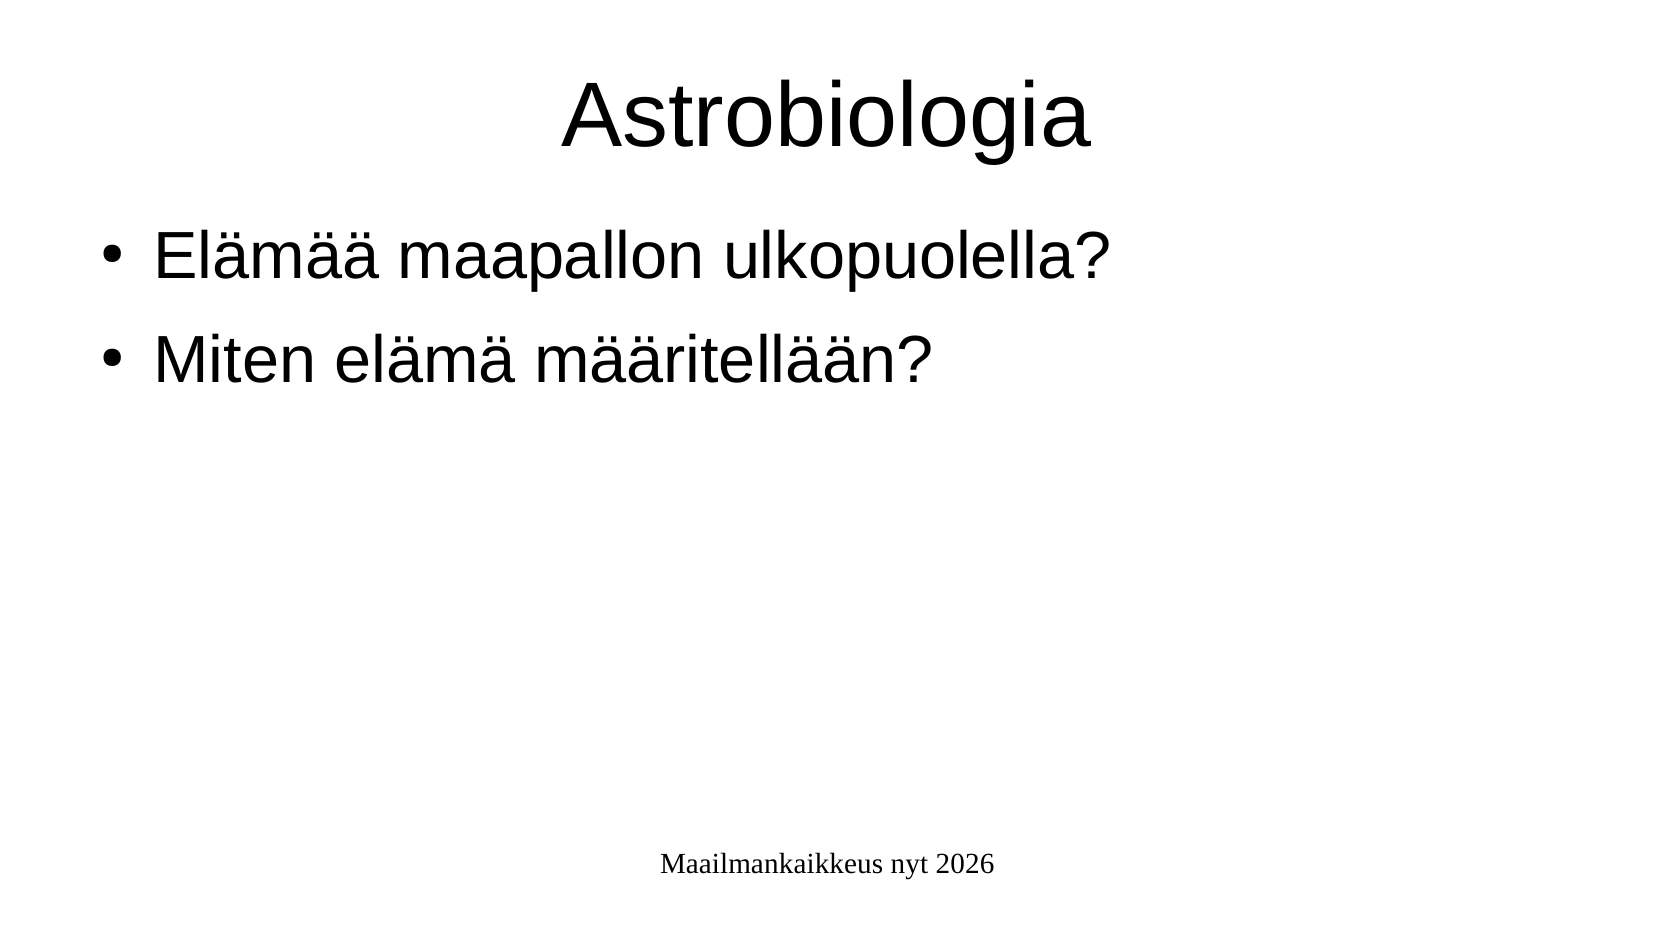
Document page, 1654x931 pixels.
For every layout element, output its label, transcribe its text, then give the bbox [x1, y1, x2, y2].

list Elämää maapallon ulkopuolella? Miten elämä määritellään? [82, 217, 1571, 758]
title Astrobiologia [82, 37, 1571, 193]
